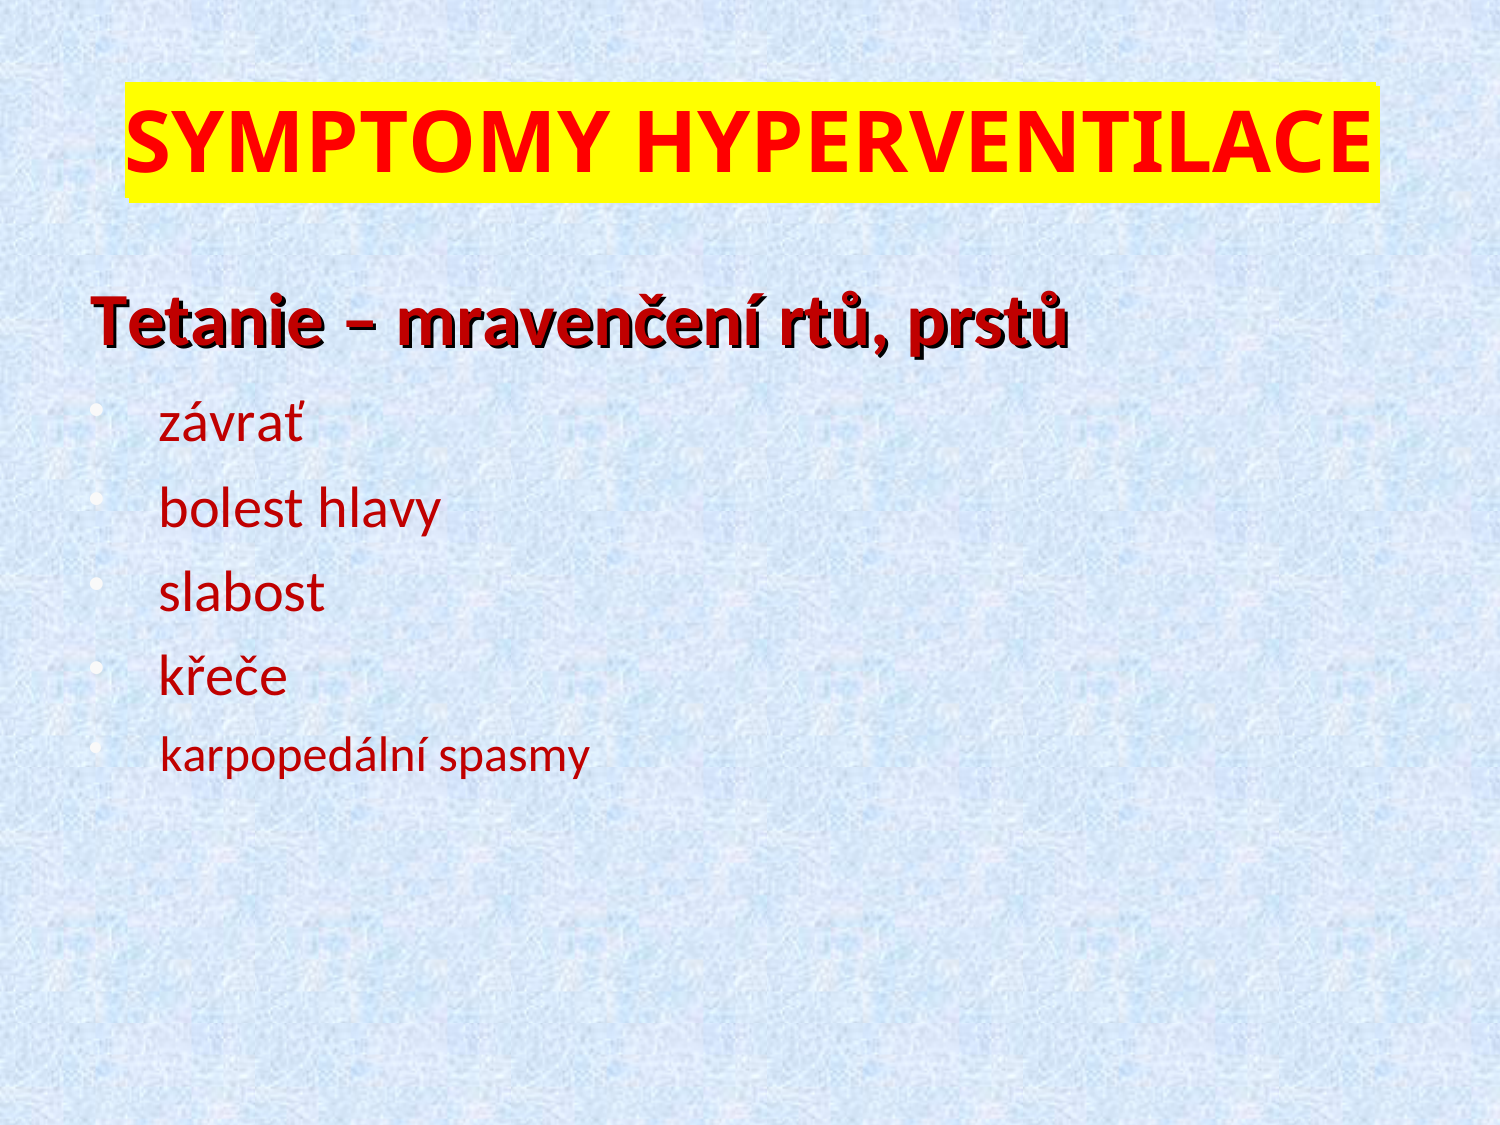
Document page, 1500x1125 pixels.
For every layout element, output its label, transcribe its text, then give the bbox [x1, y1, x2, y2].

title Symptomy hyperventilace [75, 79, 1426, 199]
list Tetanie – mravenčení rtů, prstů závrať bolest hlavy slabost křeče karpopedální spasmy [75, 262, 1426, 806]
